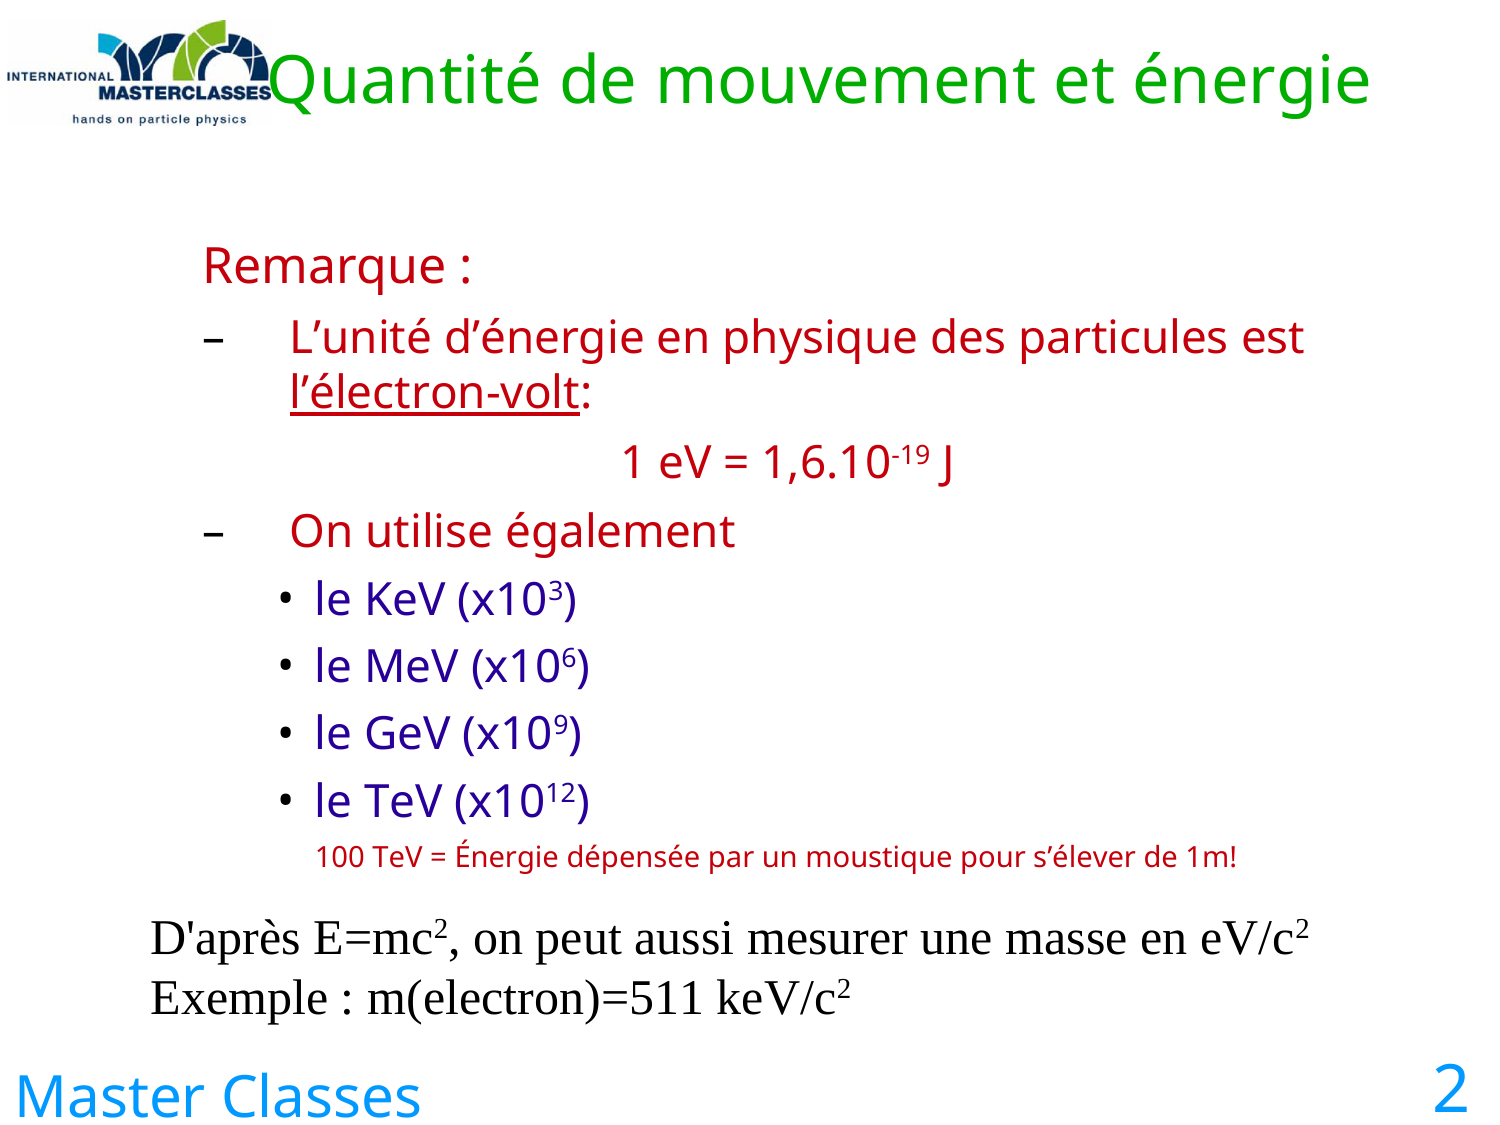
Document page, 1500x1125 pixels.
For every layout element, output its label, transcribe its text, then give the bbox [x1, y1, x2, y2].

list Remarque : L’unité d’énergie en physique des particules est l’électron-volt: 1 eV = 1,6.10-19 J On utilise également le KeV (x103) le MeV (x106) le GeV (x109) le TeV (x1012) 100 TeV = Énergie dépensée par un moustique pour s’élever de 1m! [112, 225, 1388, 979]
text_box D'après E=mc2, on peut aussi mesurer une masse en eV/c2 Exemple : m(electron)=511 keV/c2 [135, 897, 1324, 1033]
picture [2, 10, 280, 130]
title Quantité de mouvement et énergie [193, 12, 1447, 142]
